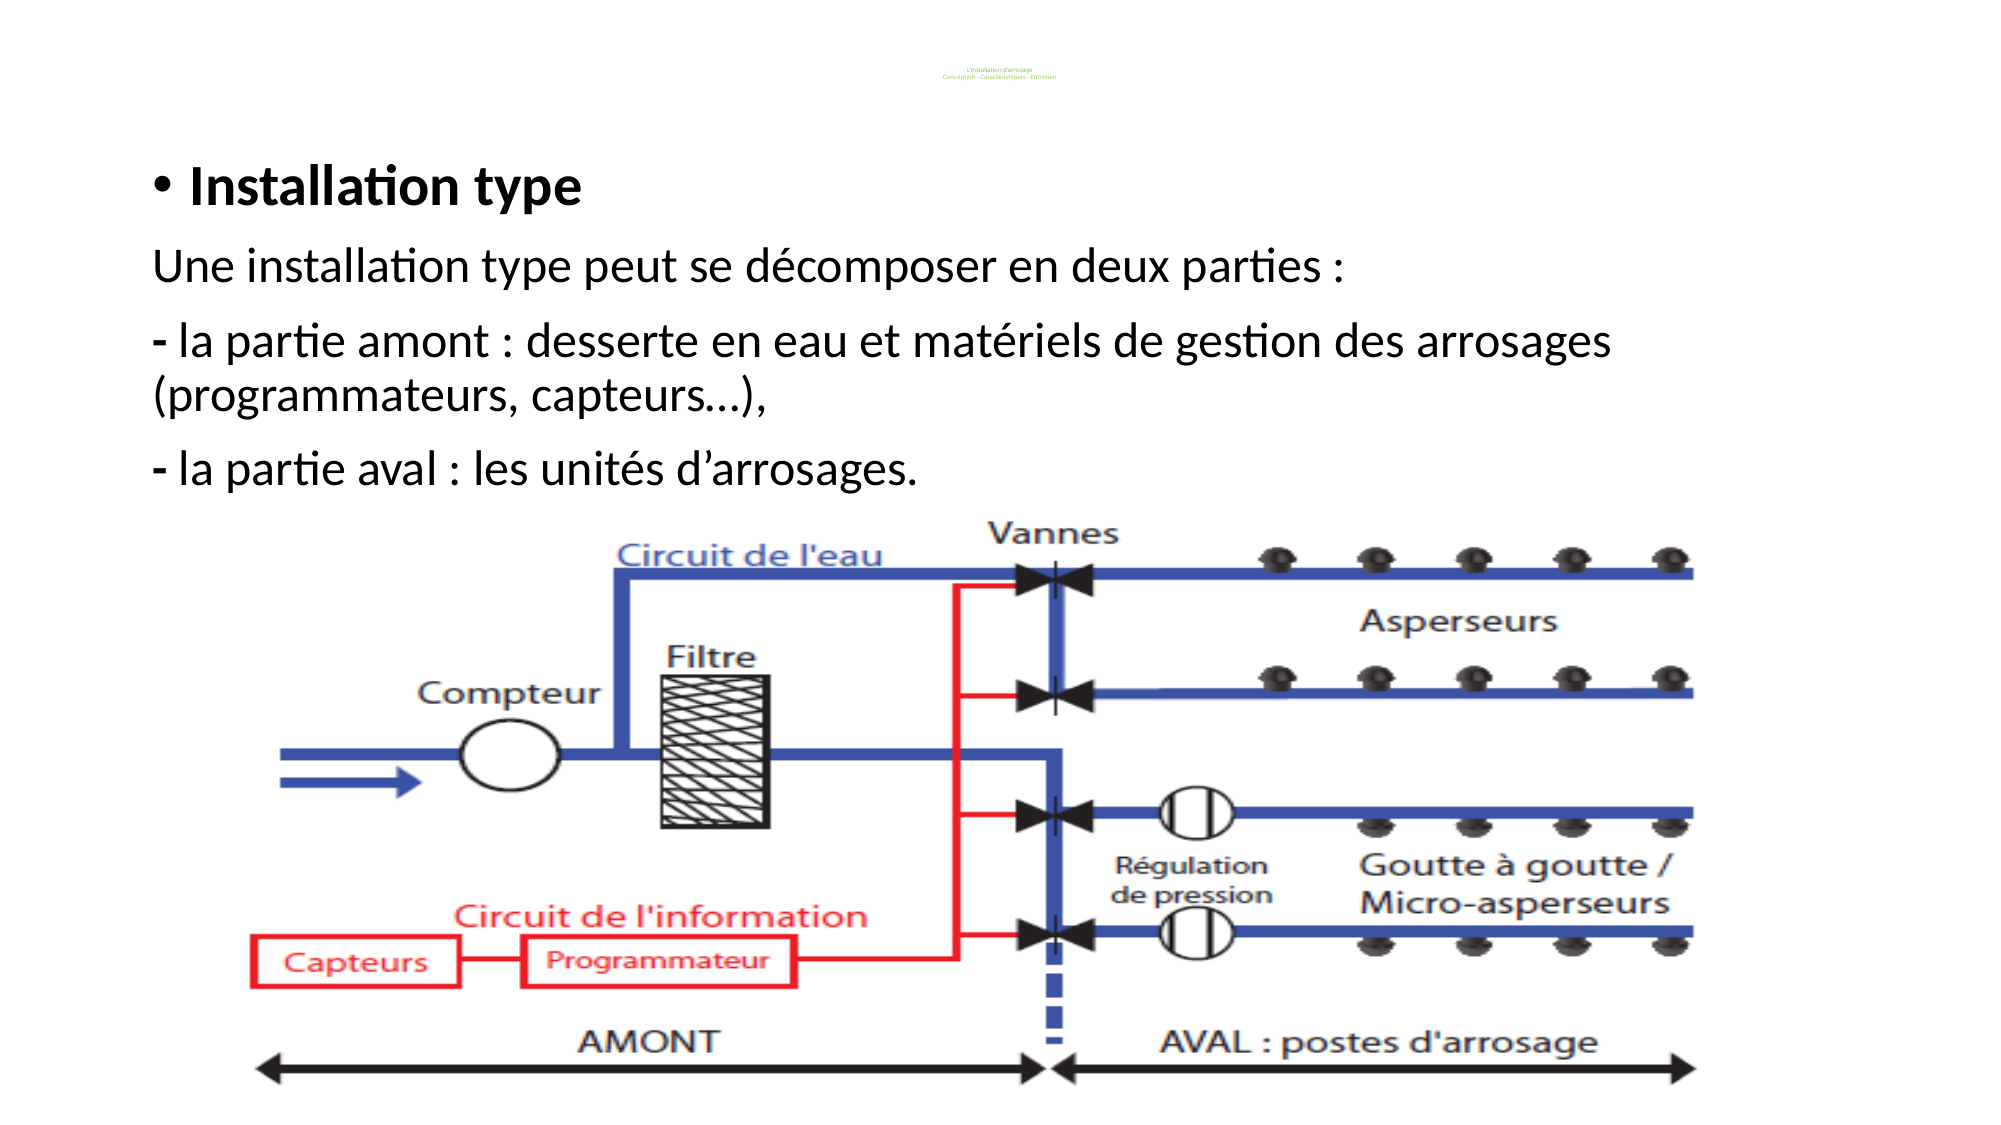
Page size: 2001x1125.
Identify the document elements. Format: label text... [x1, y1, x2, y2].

title L’installation d’arrosage Conception - Caractéristiques - Entretien [137, 59, 1863, 89]
picture [204, 496, 1822, 1120]
list Installation type Une installation type peut se décomposer en deux parties : - la partie amont : desserte en eau et matériels de gestion des arrosages (programmateurs, capteurs…), - la partie aval : les unités d’arrosages. [137, 147, 1863, 1014]
